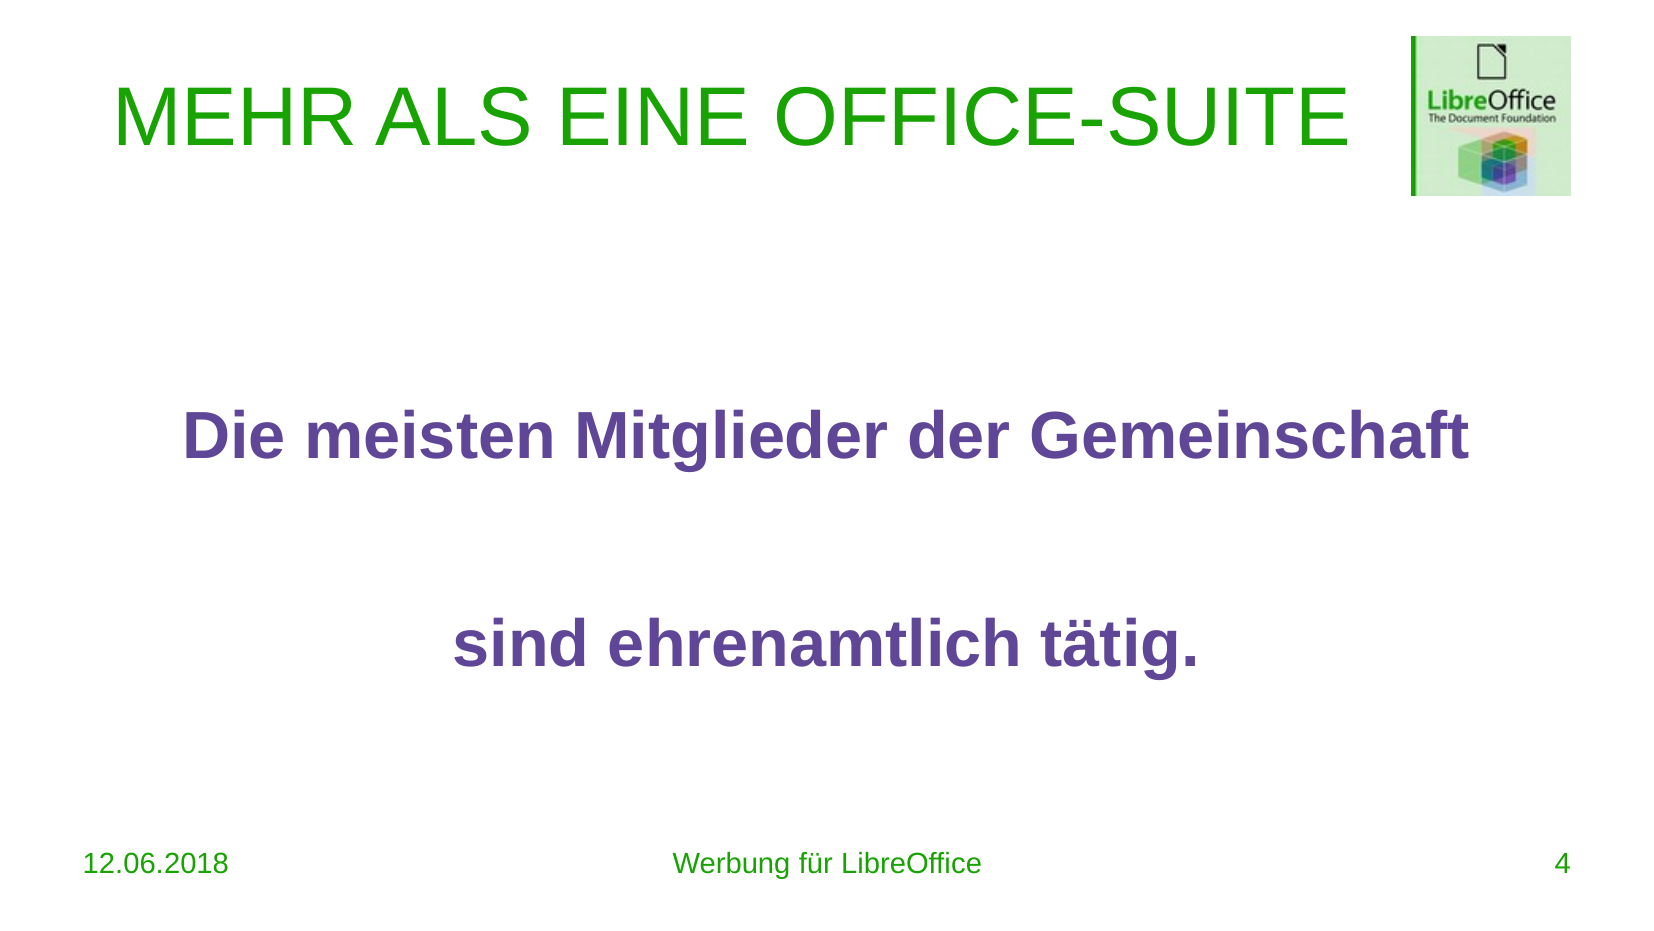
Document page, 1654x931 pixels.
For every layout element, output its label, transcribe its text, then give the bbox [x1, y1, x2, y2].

list Die meisten Mitglieder der Gemeinschaft sind ehrenamtlich tätig. [82, 217, 1571, 758]
title MEHR ALS EINE OFFICE-SUITE [82, 37, 1382, 196]
picture [1411, 36, 1571, 196]
